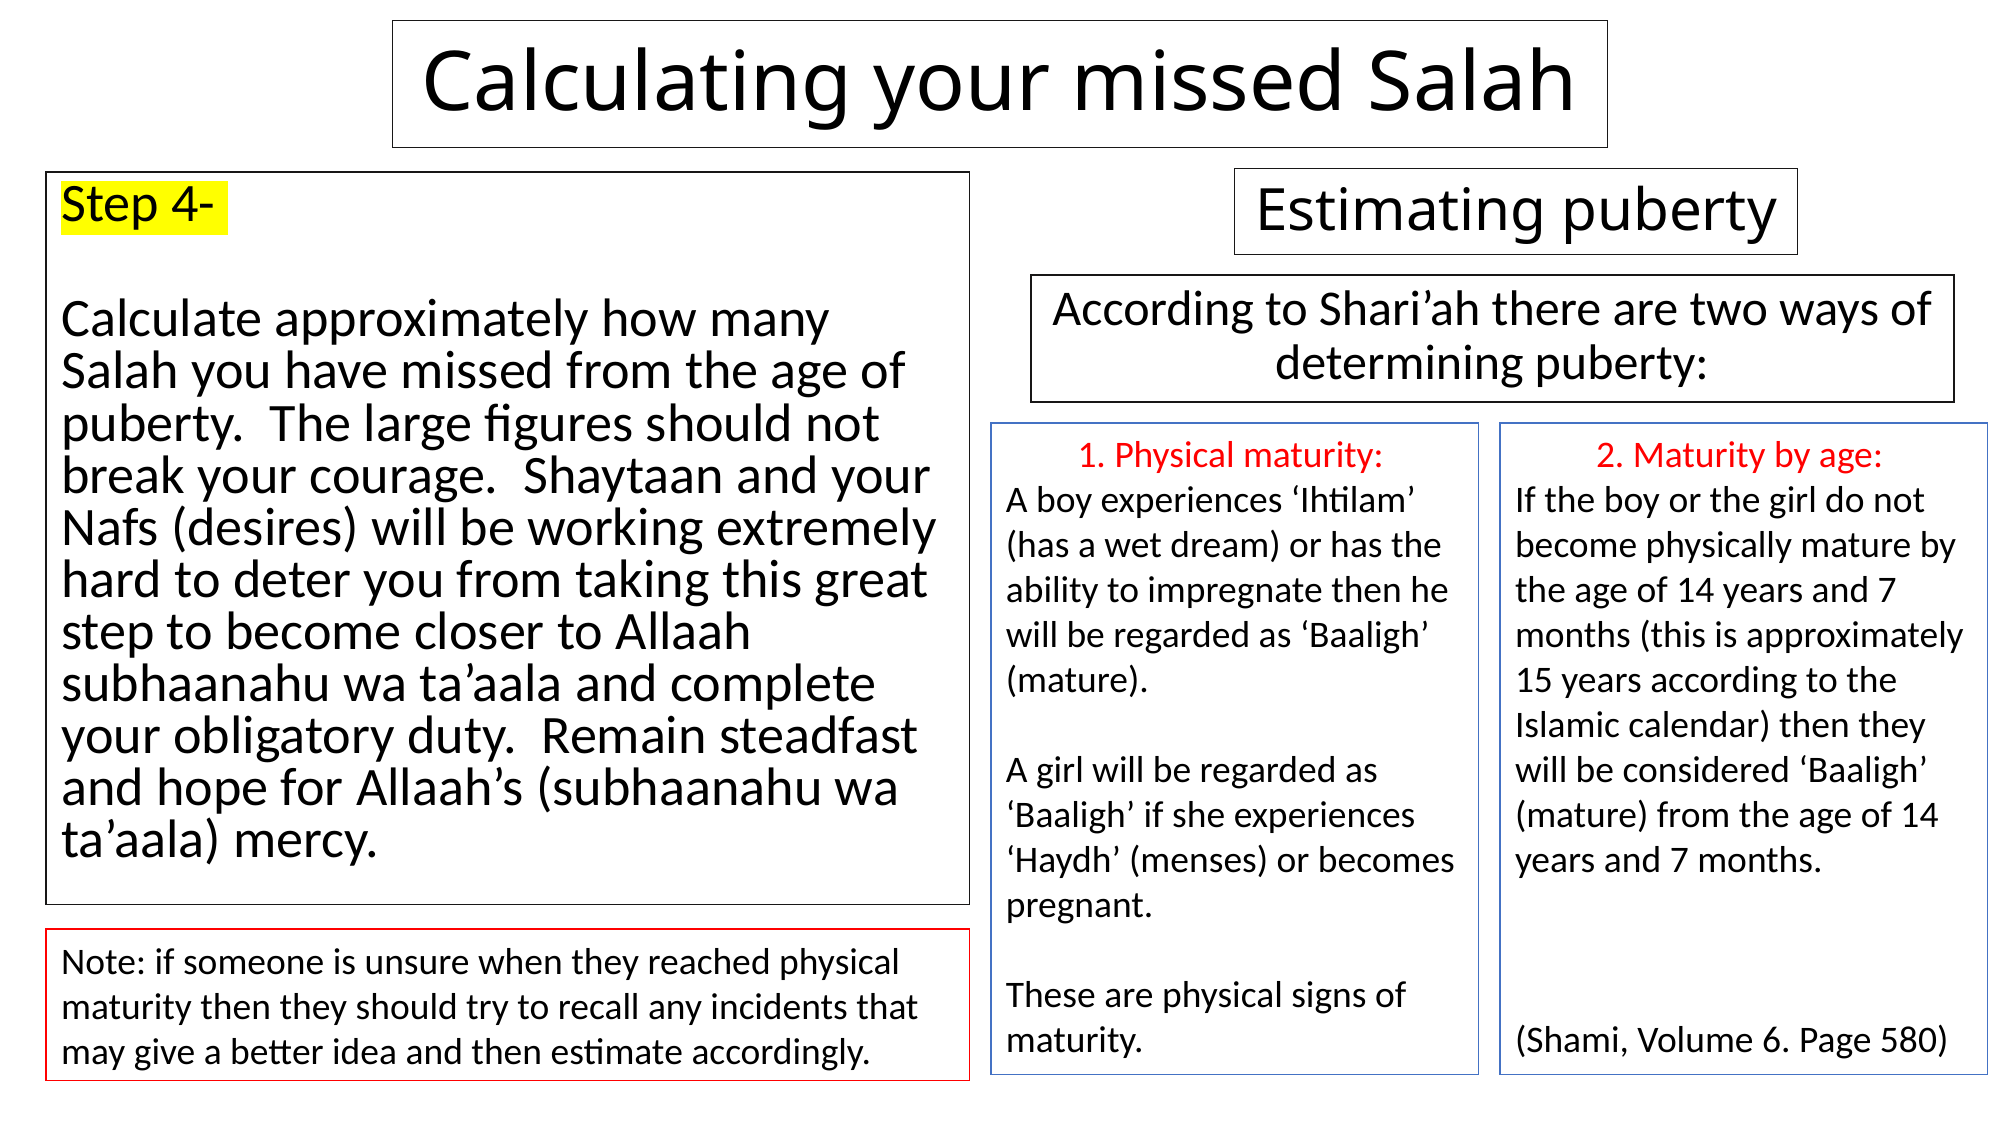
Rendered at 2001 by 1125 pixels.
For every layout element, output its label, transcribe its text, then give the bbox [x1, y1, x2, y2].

text_box 1. Physical maturity: A boy experiences ‘Ihtilam’ (has a wet dream) or has the ability to impregnate then he will be regarded as ‘Baaligh’ (mature). A girl will be regarded as ‘Baaligh’ if she experiences ‘Haydh’ (menses) or becomes pregnant. These are physical signs of maturity. [990, 422, 1479, 1075]
title Calculating your missed Salah [392, 20, 1608, 148]
text_box Note: if someone is unsure when they reached physical maturity then they should try to recall any incidents that may give a better idea and then estimate accordingly. [46, 929, 970, 1081]
list Step 4- Calculate approximately how many Salah you have missed from the age of puberty. The large figures should not break your courage. Shaytaan and your Nafs (desires) will be working extremely hard to deter you from taking this great step to become closer to Allaah subhaanahu wa ta’aala and complete your obligatory duty. Remain steadfast and hope for Allaah’s (subhaanahu wa ta’aala) mercy. [46, 172, 970, 905]
text_box 2. Maturity by age: If the boy or the girl do not become physically mature by the age of 14 years and 7 months (this is approximately 15 years according to the Islamic calendar) then they will be considered ‘Baaligh’ (mature) from the age of 14 years and 7 months. (Shami, Volume 6. Page 580) [1500, 422, 1988, 1075]
text_box Estimating puberty [1234, 168, 1798, 255]
text_box According to Shari’ah there are two ways of determining puberty: [1030, 275, 1954, 403]
